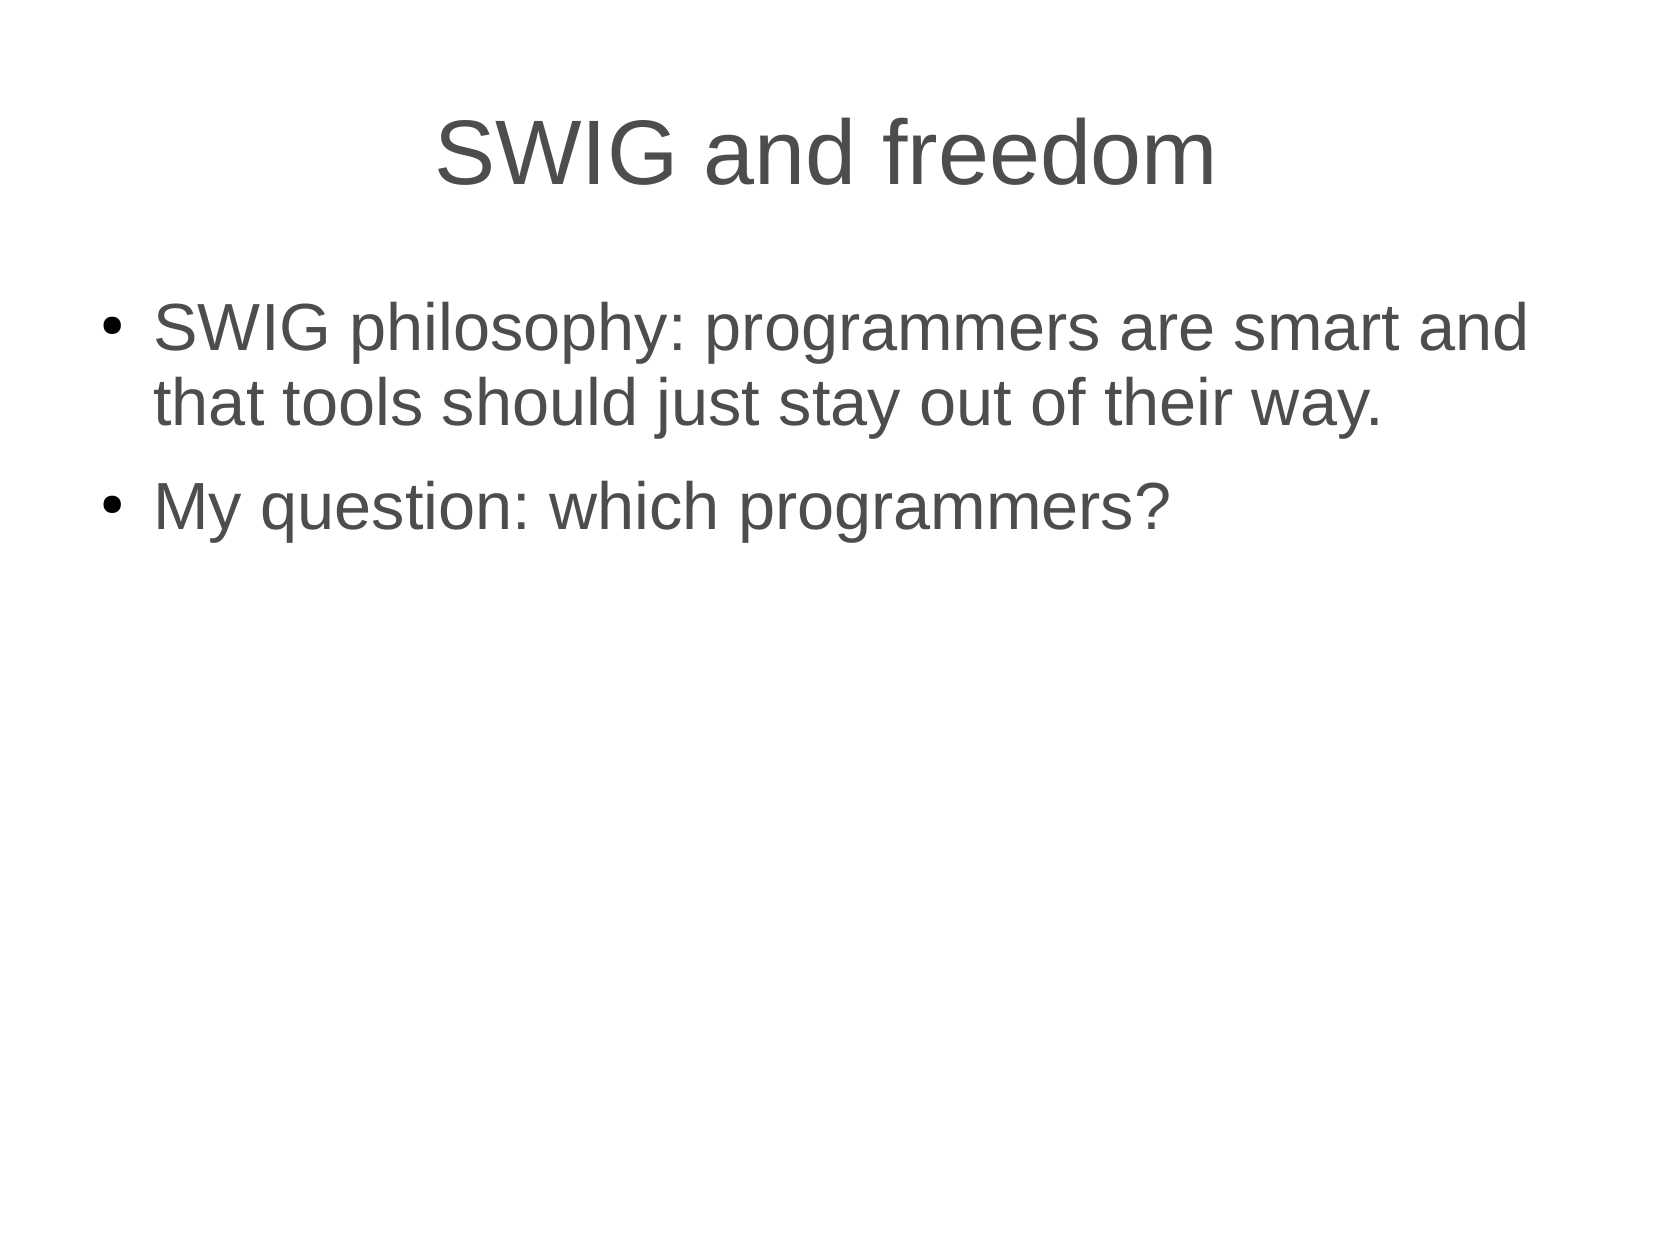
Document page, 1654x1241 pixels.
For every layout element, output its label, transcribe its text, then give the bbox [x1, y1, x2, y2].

list SWIG philosophy: programmers are smart and that tools should just stay out of their way. My question: which programmers? [82, 290, 1571, 1010]
title SWIG and freedom [82, 49, 1571, 257]
